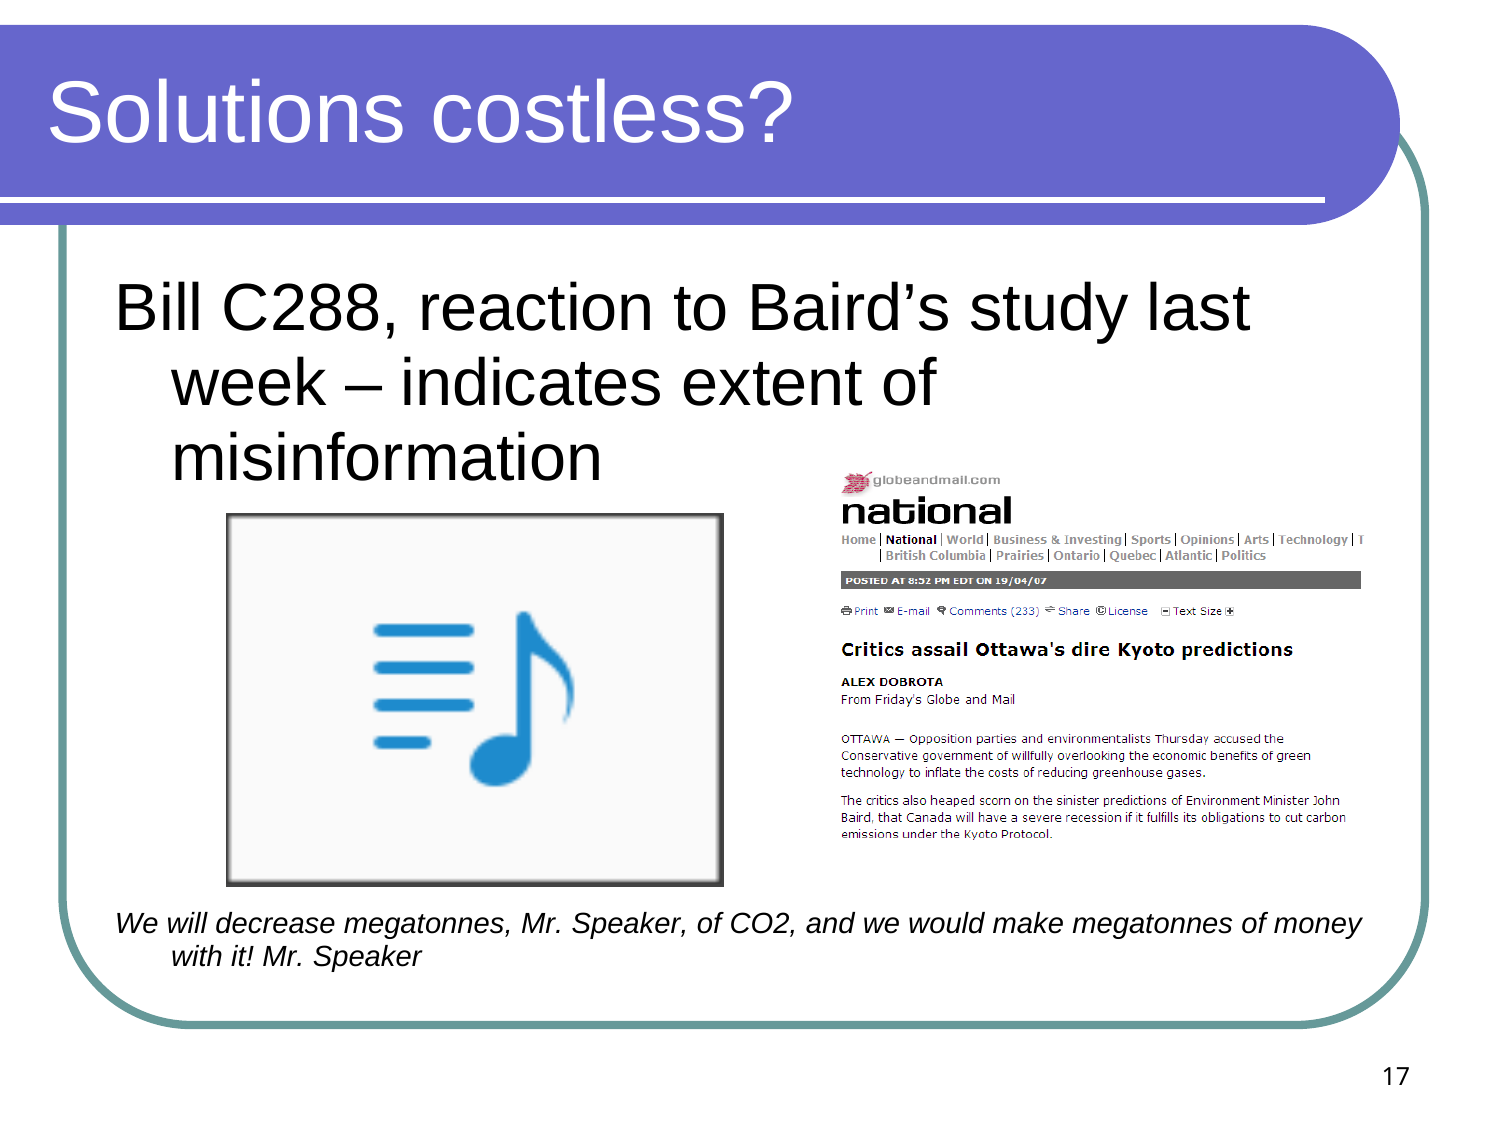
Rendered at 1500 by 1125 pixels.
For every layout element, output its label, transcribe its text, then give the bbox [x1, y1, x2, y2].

text_box [225, 512, 726, 888]
list Bill C288, reaction to Baird’s study last week – indicates extent of misinformation We will decrease megatonnes, Mr. Speaker, of CO2, and we would make megatonnes of money with it! Mr. Speaker [99, 262, 1401, 1066]
title Solutions costless? [31, 37, 1347, 188]
picture [812, 462, 1365, 850]
